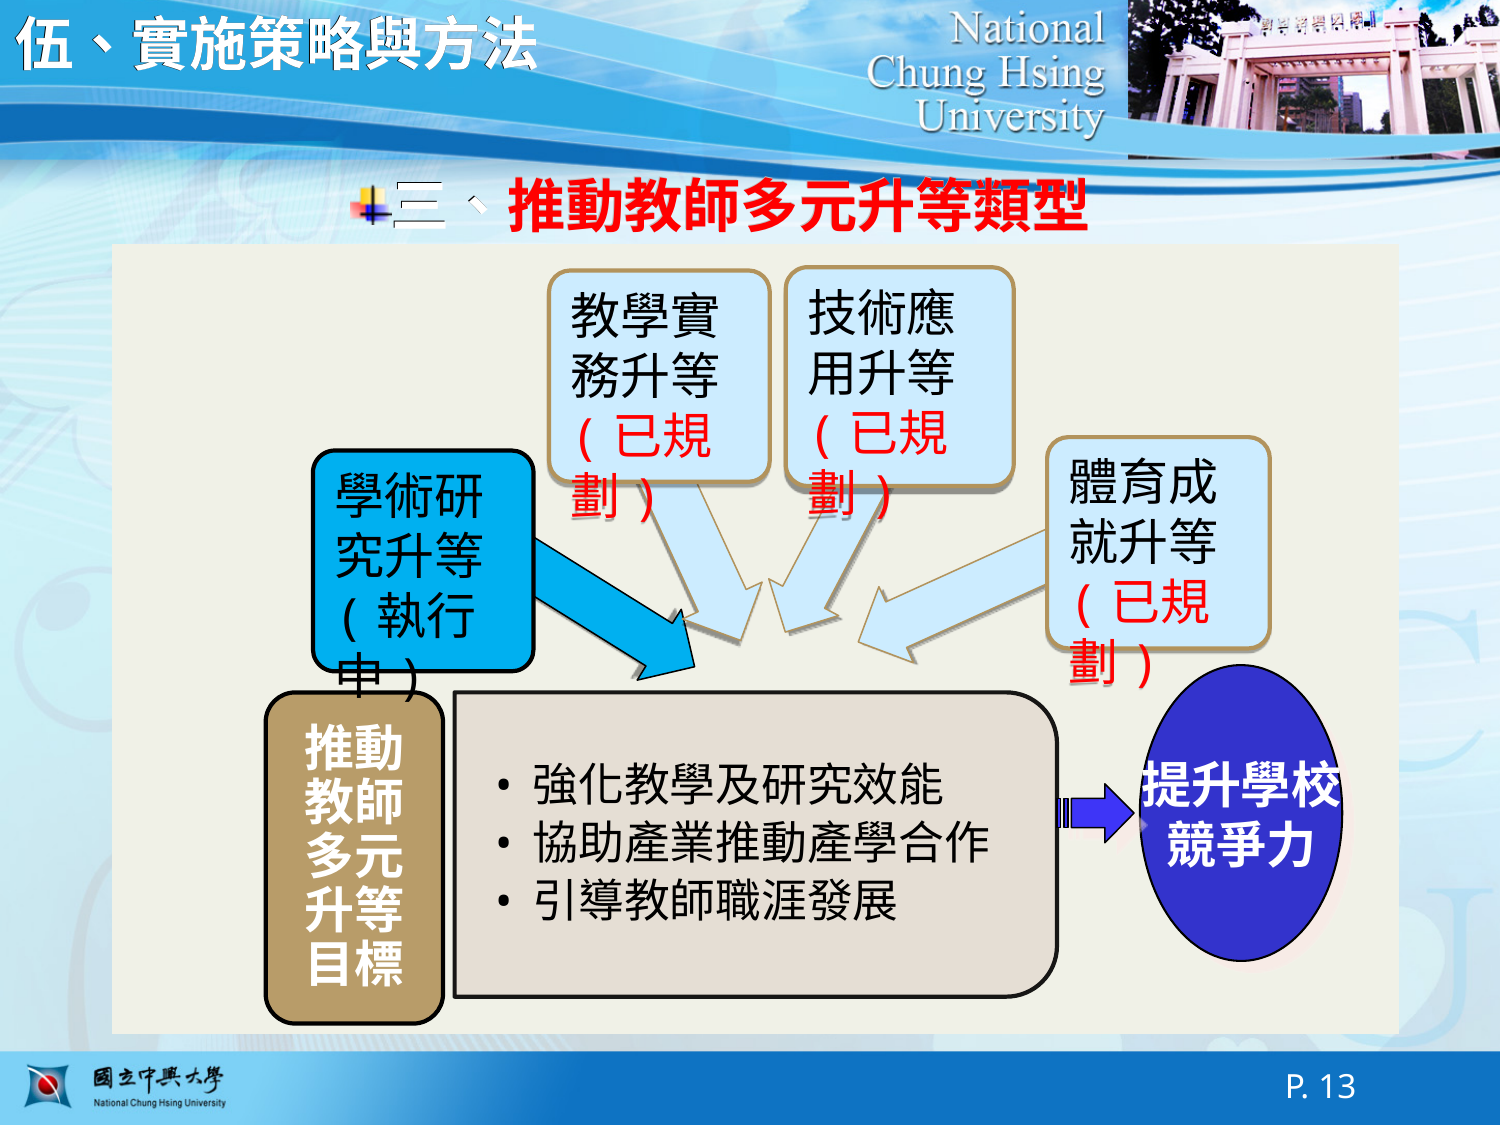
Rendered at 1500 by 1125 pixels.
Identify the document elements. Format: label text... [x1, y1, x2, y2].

text_box 技術應用升等 (已規劃) [785, 267, 1014, 486]
text_box 提升學校 競爭力 [1317, 773, 1332, 790]
text_box 體育成就升等 (已規劃) [1047, 437, 1270, 649]
text_box 伍、實施策略與方法 [0, 0, 869, 91]
text_box 教學實務升等 (已規劃) [549, 270, 770, 482]
text_box [0, 113, 1500, 1034]
text_box 推動教師多元升等目標 [265, 692, 444, 1024]
text_box 三、推動教師多元升等類型 [136, 161, 1305, 246]
text_box 提升學校 競爭力 [1139, 665, 1343, 961]
text_box 強化教學及研究效能 協助產業推動產學合作 引導教師職涯發展 [454, 692, 1057, 997]
text_box 學術研究升等 (執行中) [312, 450, 534, 672]
